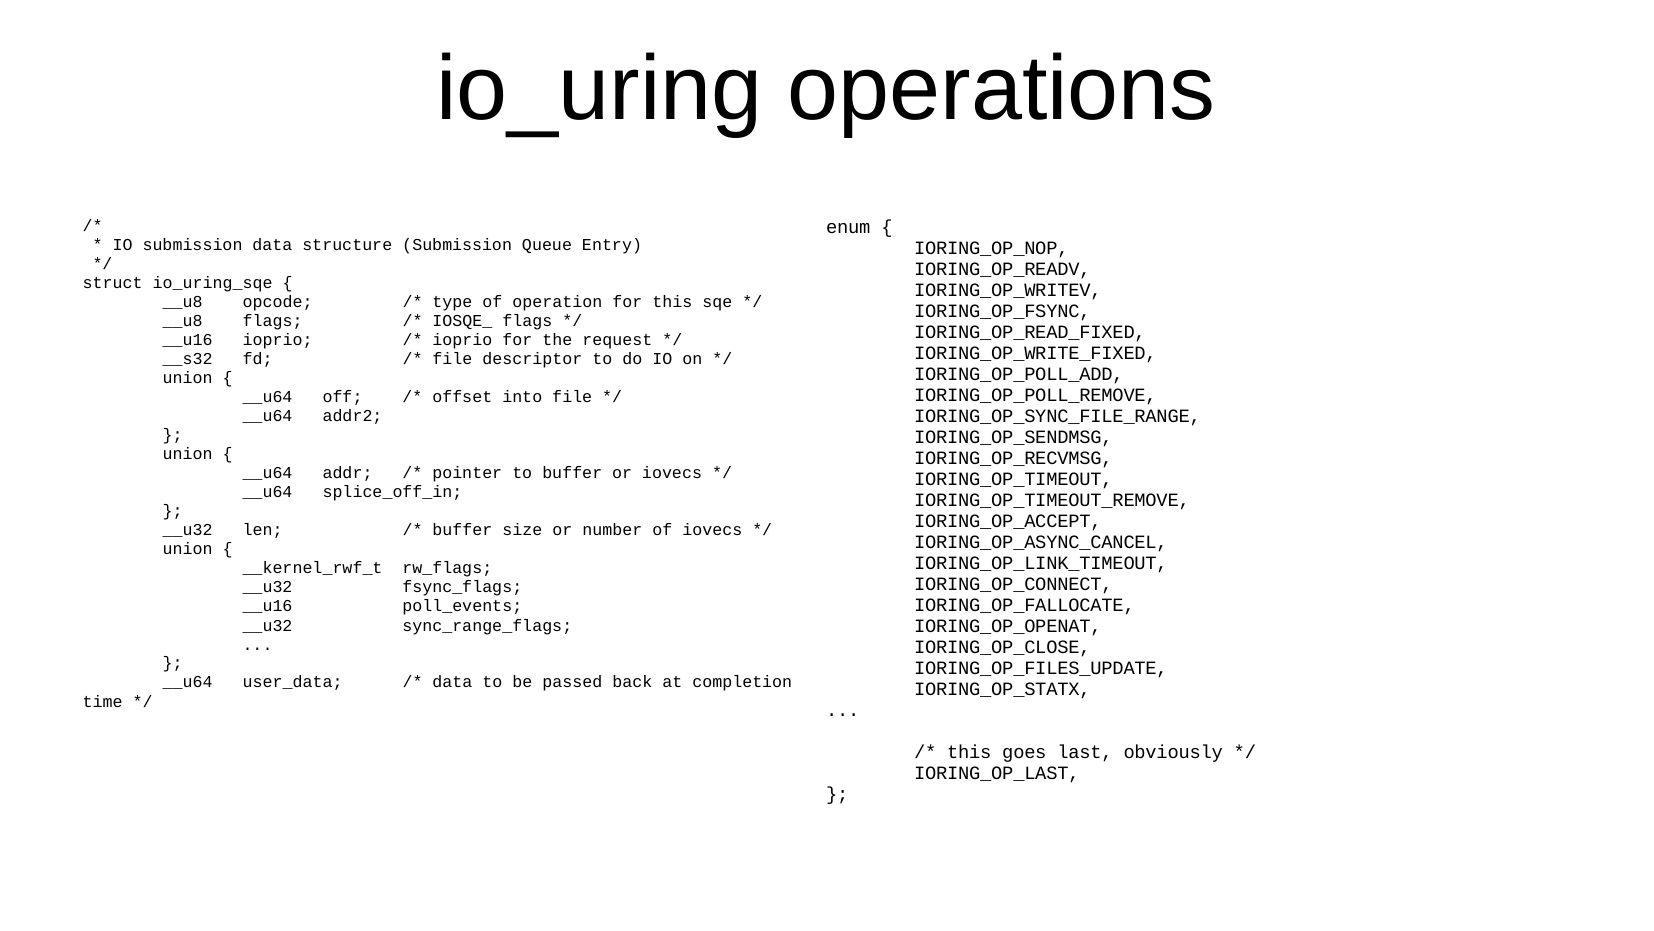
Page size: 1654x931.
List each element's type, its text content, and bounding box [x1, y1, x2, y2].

list /* * IO submission data structure (Submission Queue Entry) */ struct io_uring_sqe { __u8 opcode; /* type of operation for this sqe */ __u8 flags; /* IOSQE_ flags */ __u16 ioprio; /* ioprio for the request */ __s32 fd; /* file descriptor to do IO on */ union { __u64 off; /* offset into file */ __u64 addr2; }; union { __u64 addr; /* pointer to buffer or iovecs */ __u64 splice_off_in; }; __u32 len; /* buffer size or number of iovecs */ union { __kernel_rwf_t rw_flags; __u32 fsync_flags; __u16 poll_events; __u32 sync_range_flags; ... }; __u64 user_data; /* data to be passed back at completion time */ [82, 217, 826, 811]
title io_uring operations [82, 9, 1571, 166]
list enum { IORING_OP_NOP, IORING_OP_READV, IORING_OP_WRITEV, IORING_OP_FSYNC, IORING_OP_READ_FIXED, IORING_OP_WRITE_FIXED, IORING_OP_POLL_ADD, IORING_OP_POLL_REMOVE, IORING_OP_SYNC_FILE_RANGE, IORING_OP_SENDMSG, IORING_OP_RECVMSG, IORING_OP_TIMEOUT, IORING_OP_TIMEOUT_REMOVE, IORING_OP_ACCEPT, IORING_OP_ASYNC_CANCEL, IORING_OP_LINK_TIMEOUT, IORING_OP_CONNECT, IORING_OP_FALLOCATE, IORING_OP_OPENAT, IORING_OP_CLOSE, IORING_OP_FILES_UPDATE, IORING_OP_STATX, ... /* this goes last, obviously */ IORING_OP_LAST, }; [826, 217, 1569, 811]
